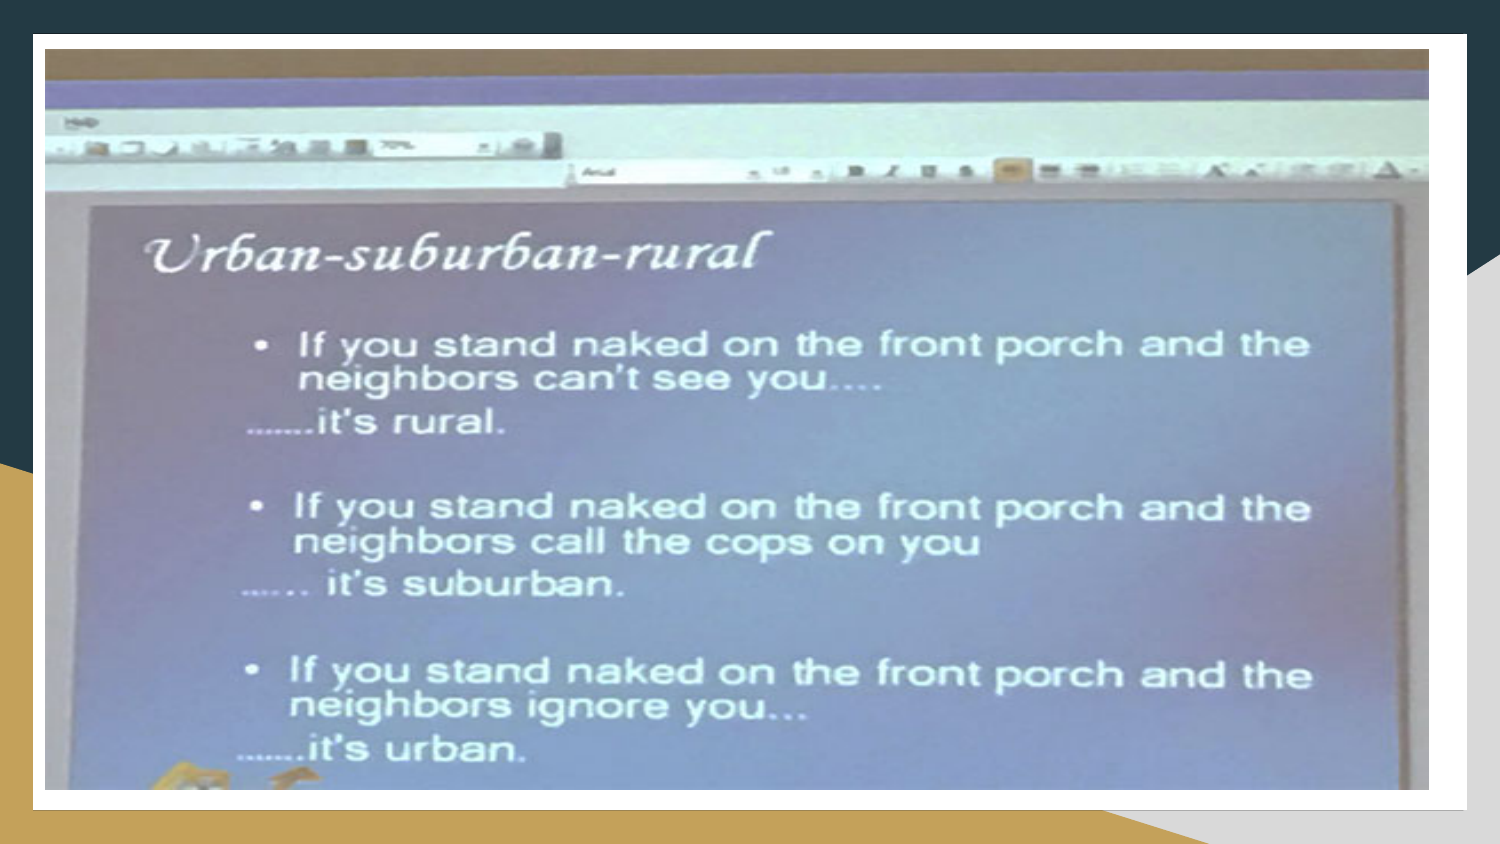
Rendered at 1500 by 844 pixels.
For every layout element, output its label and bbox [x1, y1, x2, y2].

picture [45, 49, 1429, 790]
